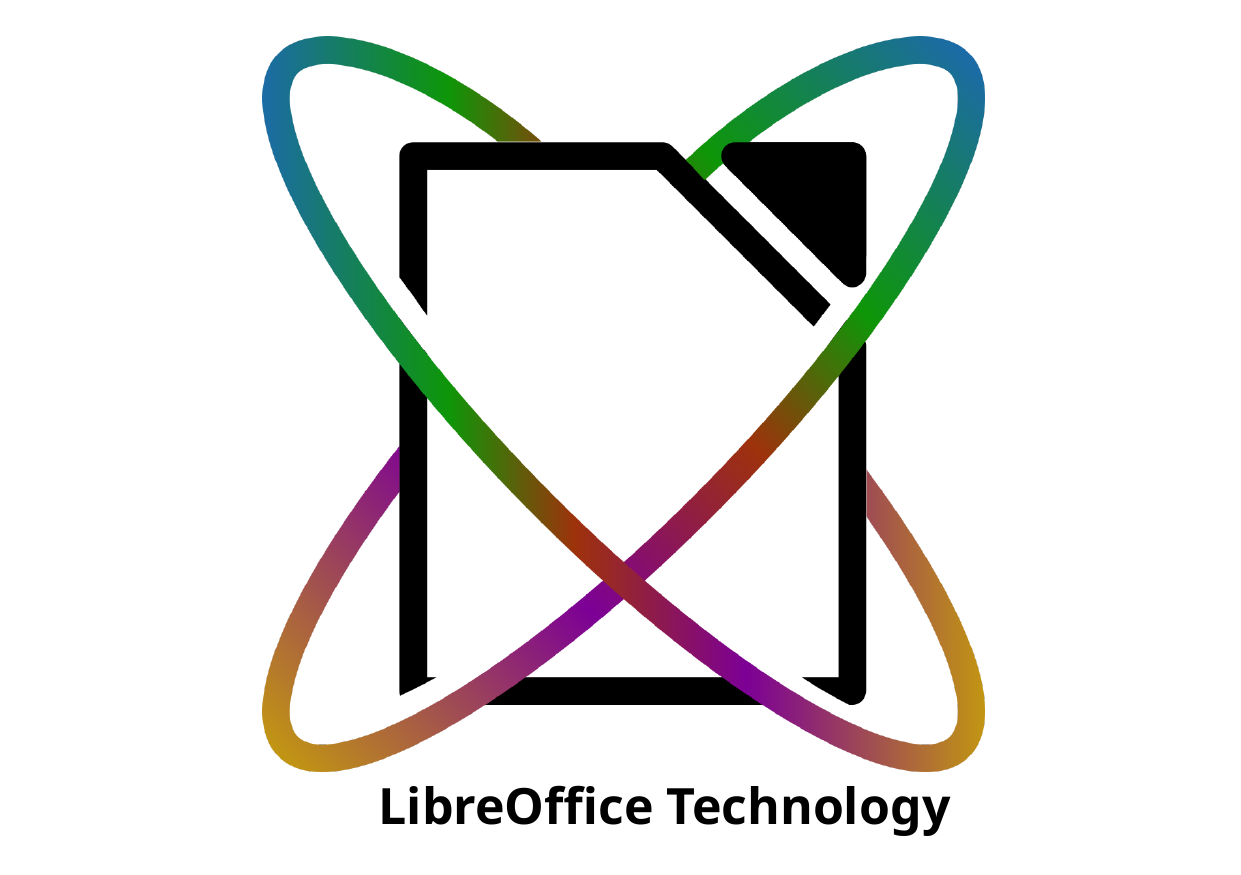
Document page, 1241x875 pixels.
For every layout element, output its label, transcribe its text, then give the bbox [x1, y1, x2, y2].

picture [262, 36, 985, 772]
text_box LibreOffice Technology [363, 763, 883, 839]
